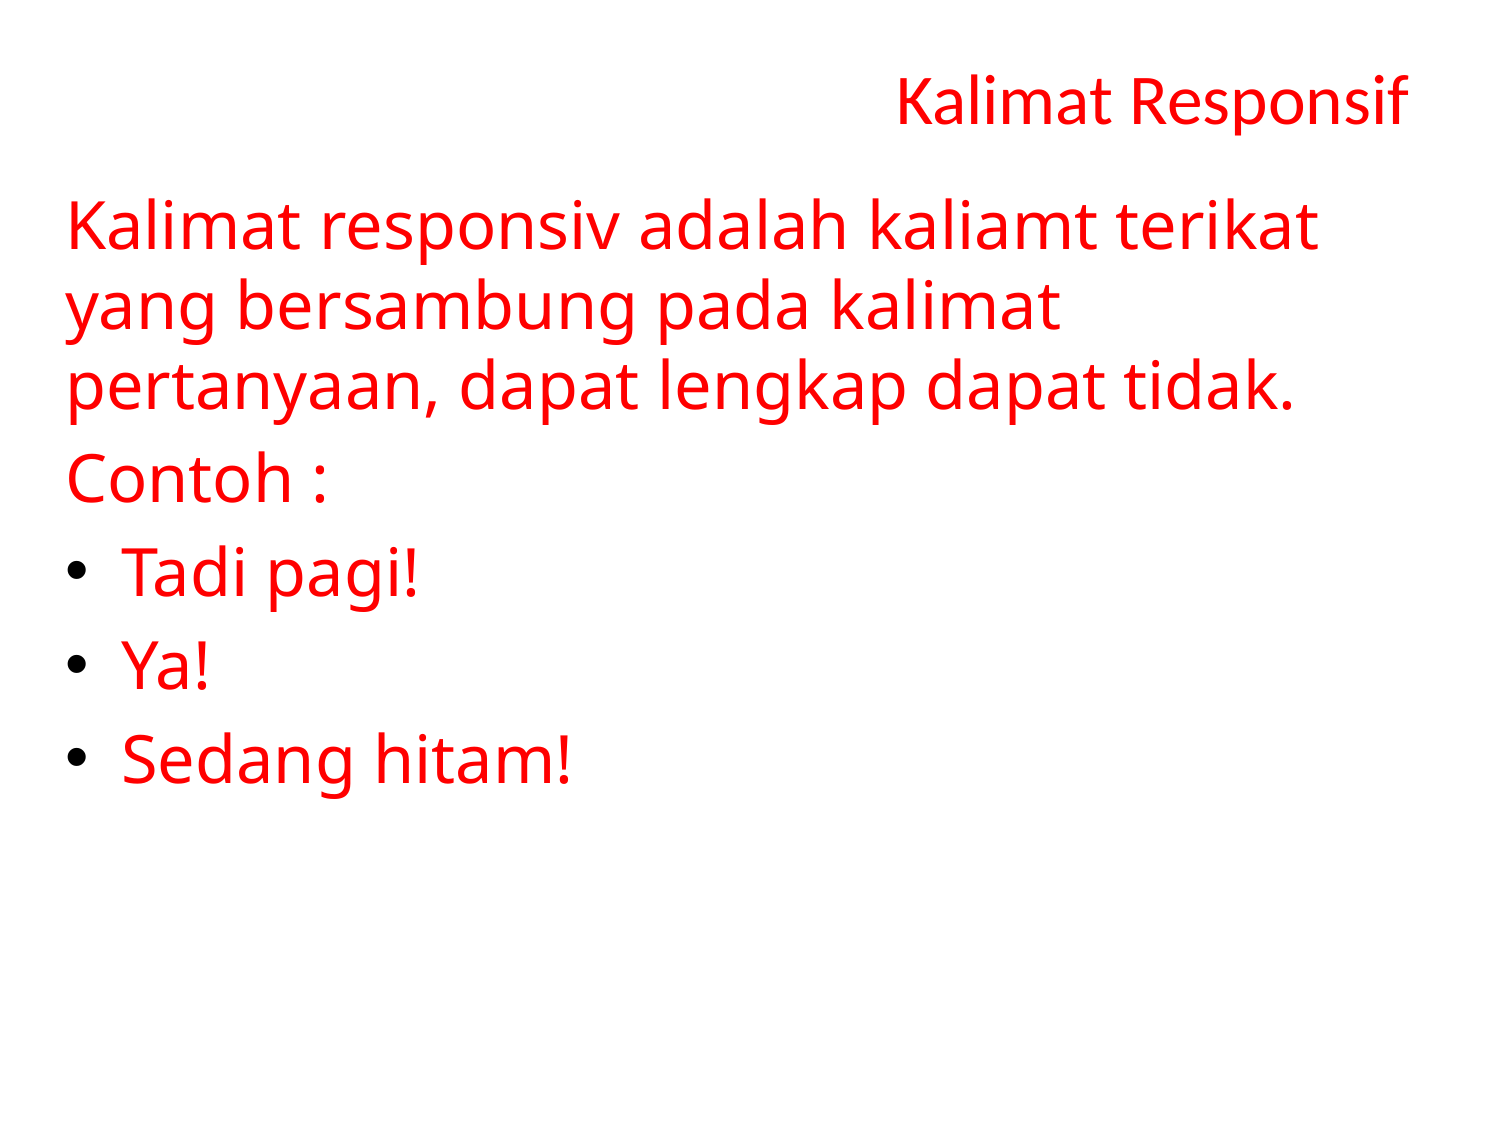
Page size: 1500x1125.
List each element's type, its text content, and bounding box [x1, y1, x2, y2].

list Kalimat responsiv adalah kaliamt terikat yang bersambung pada kalimat pertanyaan, dapat lengkap dapat tidak. Contoh : Tadi pagi! Ya! Sedang hitam! [50, 174, 1400, 918]
title Kalimat Responsif [75, 45, 1425, 233]
